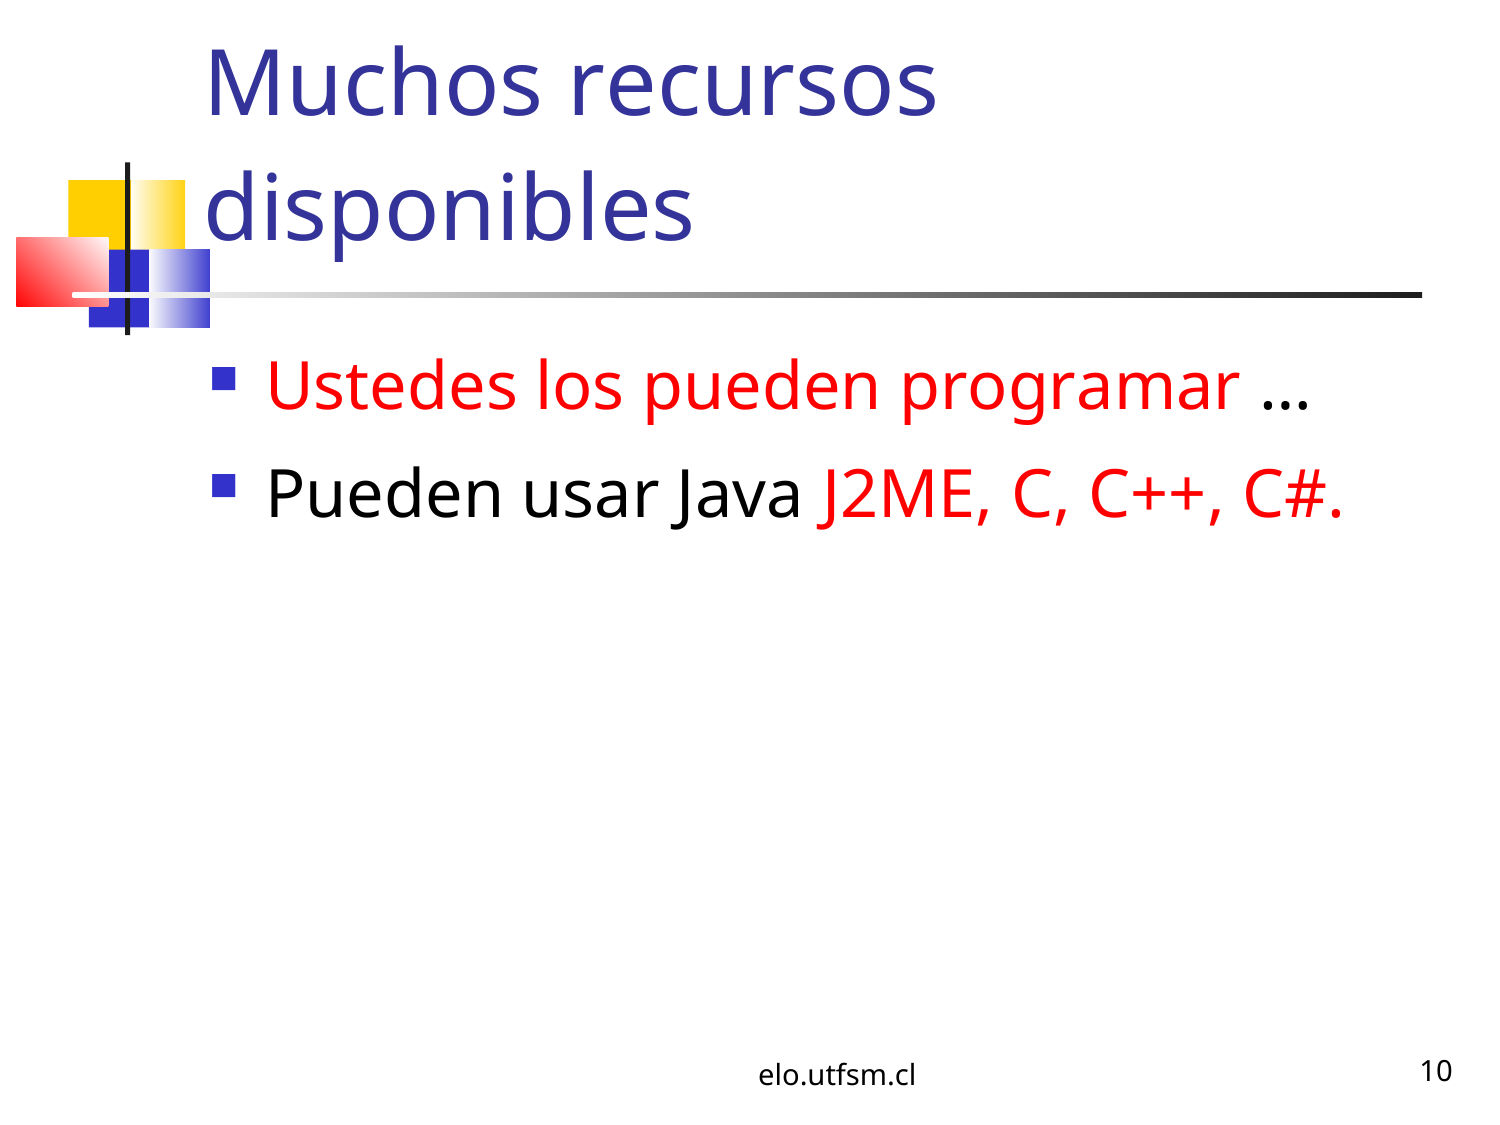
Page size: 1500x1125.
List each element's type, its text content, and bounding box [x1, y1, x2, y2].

list Ustedes los pueden programar … Pueden usar Java J2ME, C, C++, C#. [193, 331, 1469, 1007]
title Muchos recursos disponibles [188, 35, 1269, 276]
text_box <number> [1155, 1024, 1468, 1100]
text_box elo.utfsm.cl [599, 1024, 1075, 1100]
